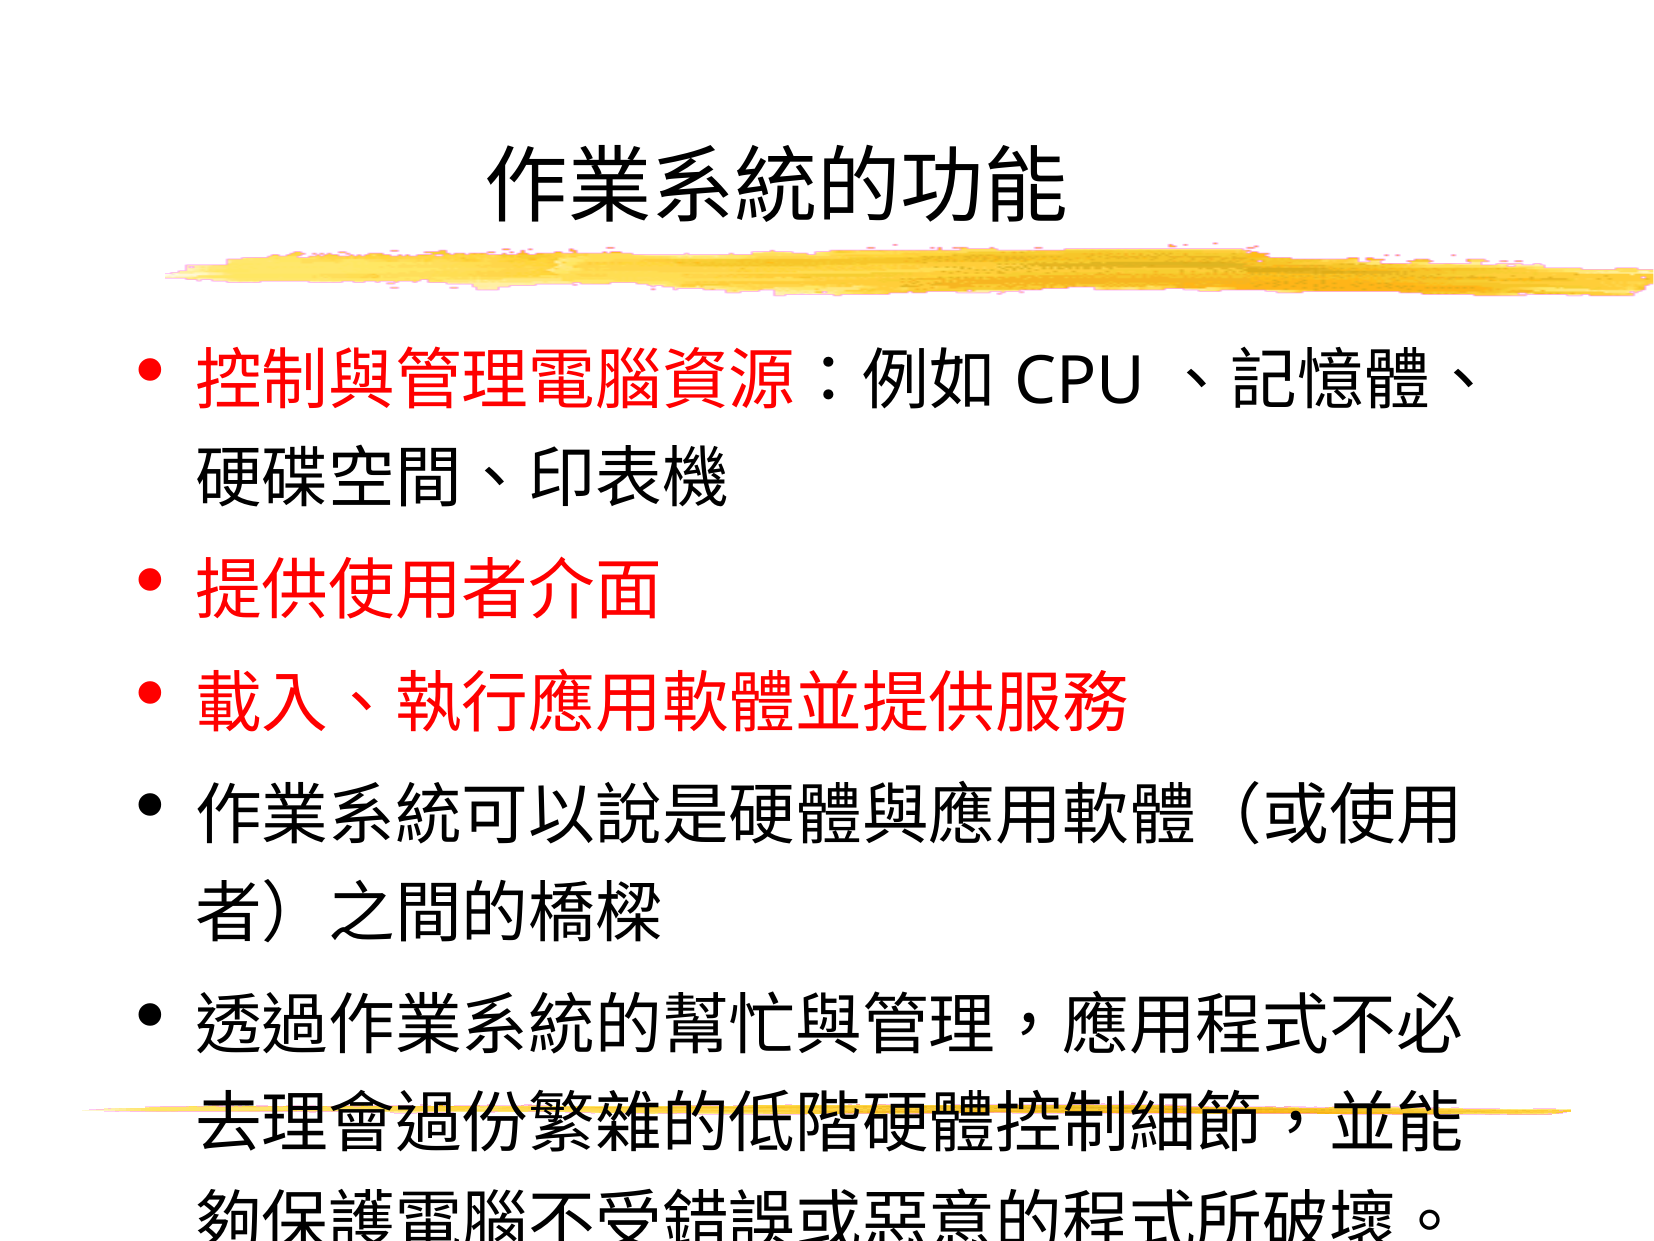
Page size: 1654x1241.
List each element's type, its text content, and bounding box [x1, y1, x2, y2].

picture [1530, 1102, 1571, 1117]
picture [165, 237, 1654, 308]
title 作業系統的功能 [73, 41, 1479, 249]
list 控制與管理電腦資源：例如CPU、記憶體、硬碟空間、印表機 提供使用者介面 載入、執行應用軟體並提供服務 作業系統可以說是硬體與應用軟體（或使用者）之間的橋樑 透過作業系統的幫忙與管理，應用程式不必去理會過份繁雜的低階硬體控制細節，並能夠保護電腦不受錯誤或惡意的程式所破壞。 [124, 316, 1530, 1162]
picture [82, 1102, 124, 1117]
